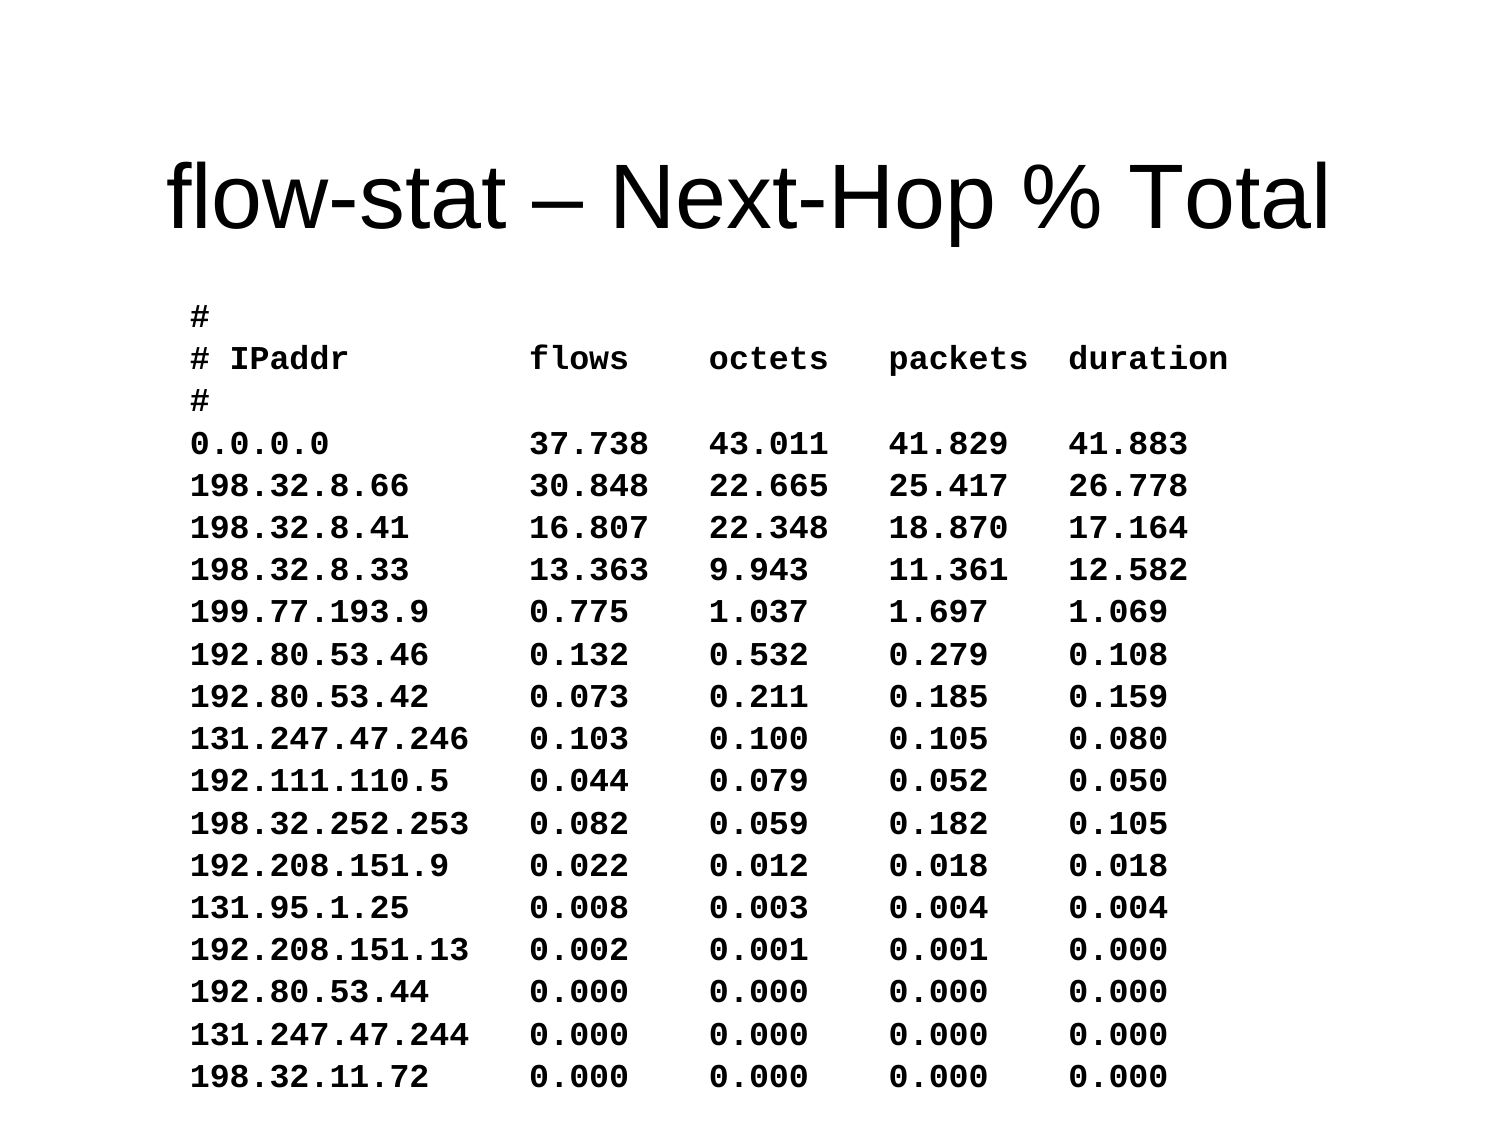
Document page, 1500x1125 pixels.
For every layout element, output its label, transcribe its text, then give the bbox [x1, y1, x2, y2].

title flow-stat – Next-Hop % Total [112, 99, 1388, 288]
text_box # # IPaddr flows octets packets duration # 0.0.0.0 37.738 43.011 41.829 41.883 198.32.8.66 30.848 22.665 25.417 26.778 198.32.8.41 16.807 22.348 18.870 17.164 198.32.8.33 13.363 9.943 11.361 12.582 199.77.193.9 0.775 1.037 1.697 1.069 192.80.53.46 0.132 0.532 0.279 0.108 192.80.53.42 0.073 0.211 0.185 0.159 131.247.47.246 0.103 0.100 0.105 0.080 192.111.110.5 0.044 0.079 0.052 0.050 198.32.252.253 0.082 0.059 0.182 0.105 192.208.151.9 0.022 0.012 0.018 0.018 131.95.1.25 0.008 0.003 0.004 0.004 192.208.151.13 0.002 0.001 0.001 0.000 192.80.53.44 0.000 0.000 0.000 0.000 131.247.47.244 0.000 0.000 0.000 0.000 198.32.11.72 0.000 0.000 0.000 0.000 [174, 287, 1248, 1065]
